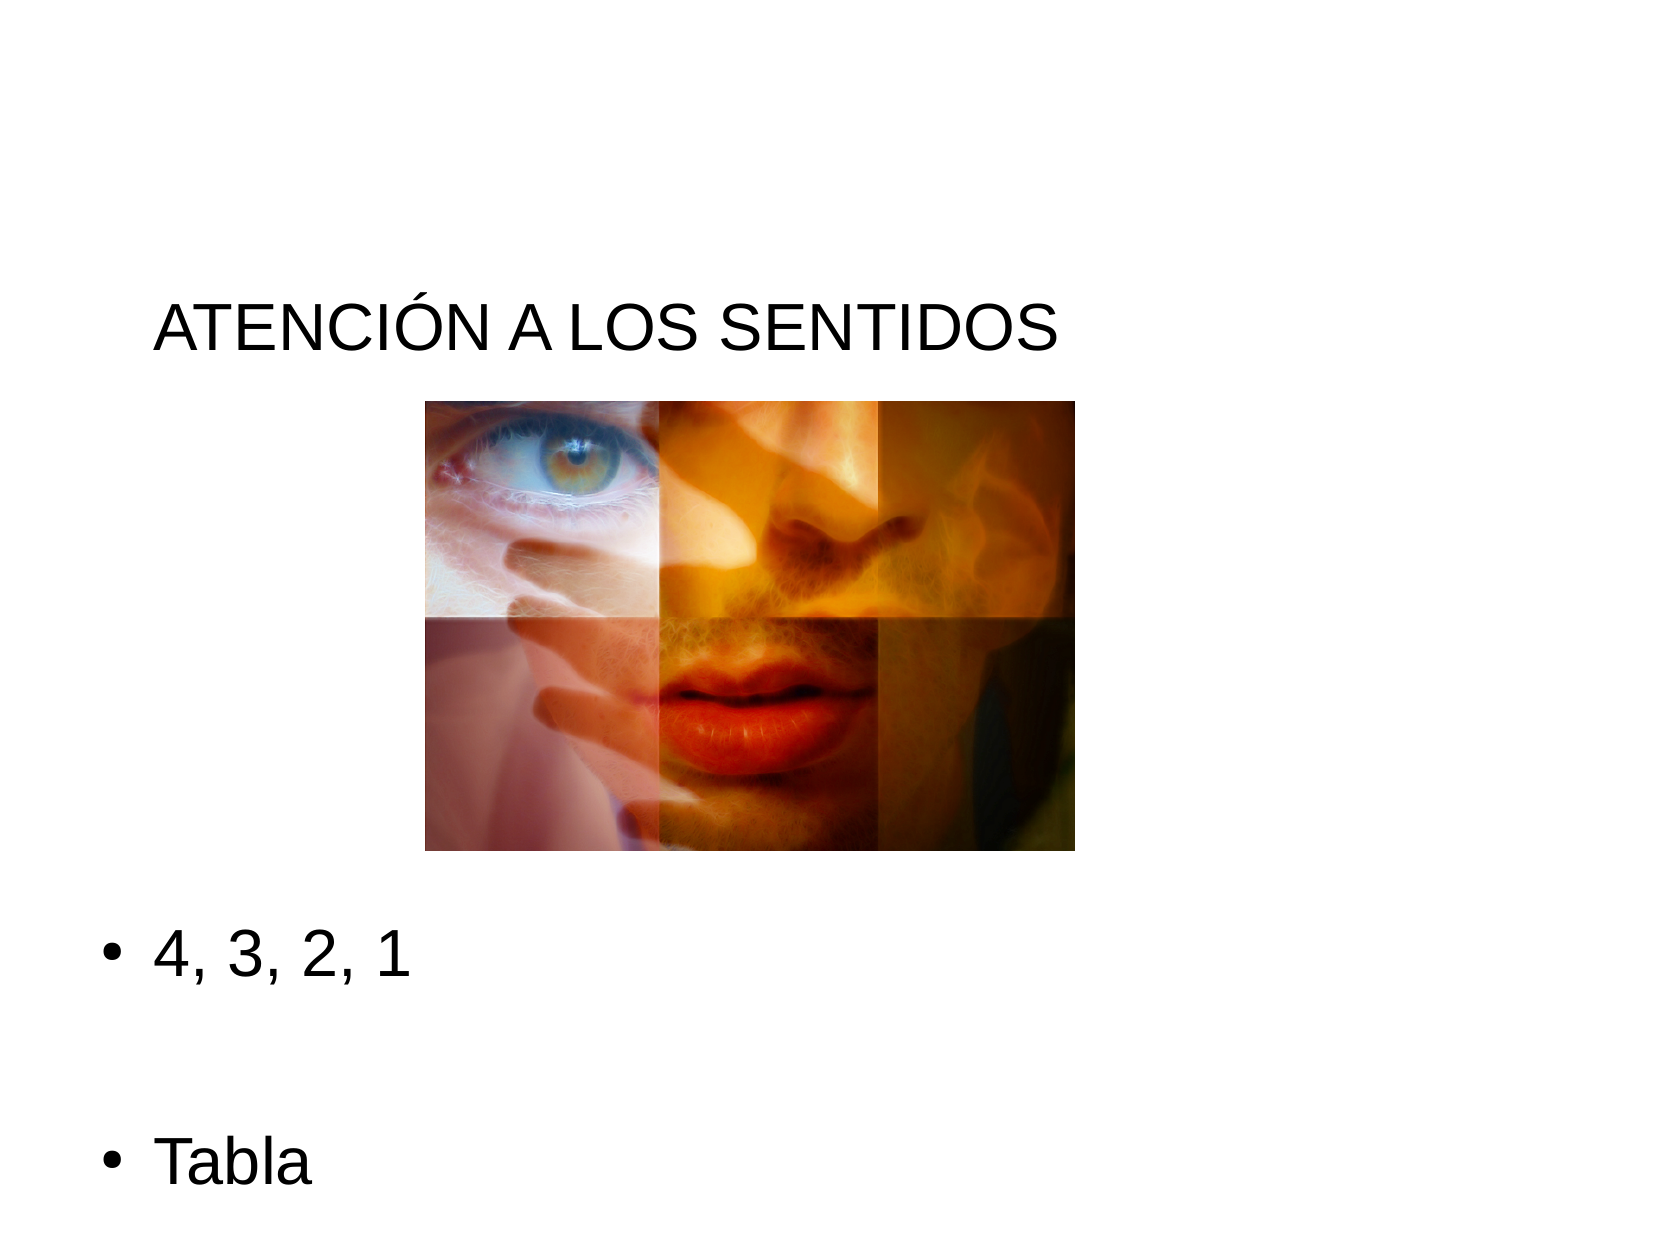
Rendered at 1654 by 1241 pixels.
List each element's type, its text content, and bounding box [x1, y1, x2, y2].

picture [425, 401, 1075, 851]
list ATENCIÓN A LOS SENTIDOS 4, 3, 2, 1 Tabla [82, 290, 1571, 1199]
